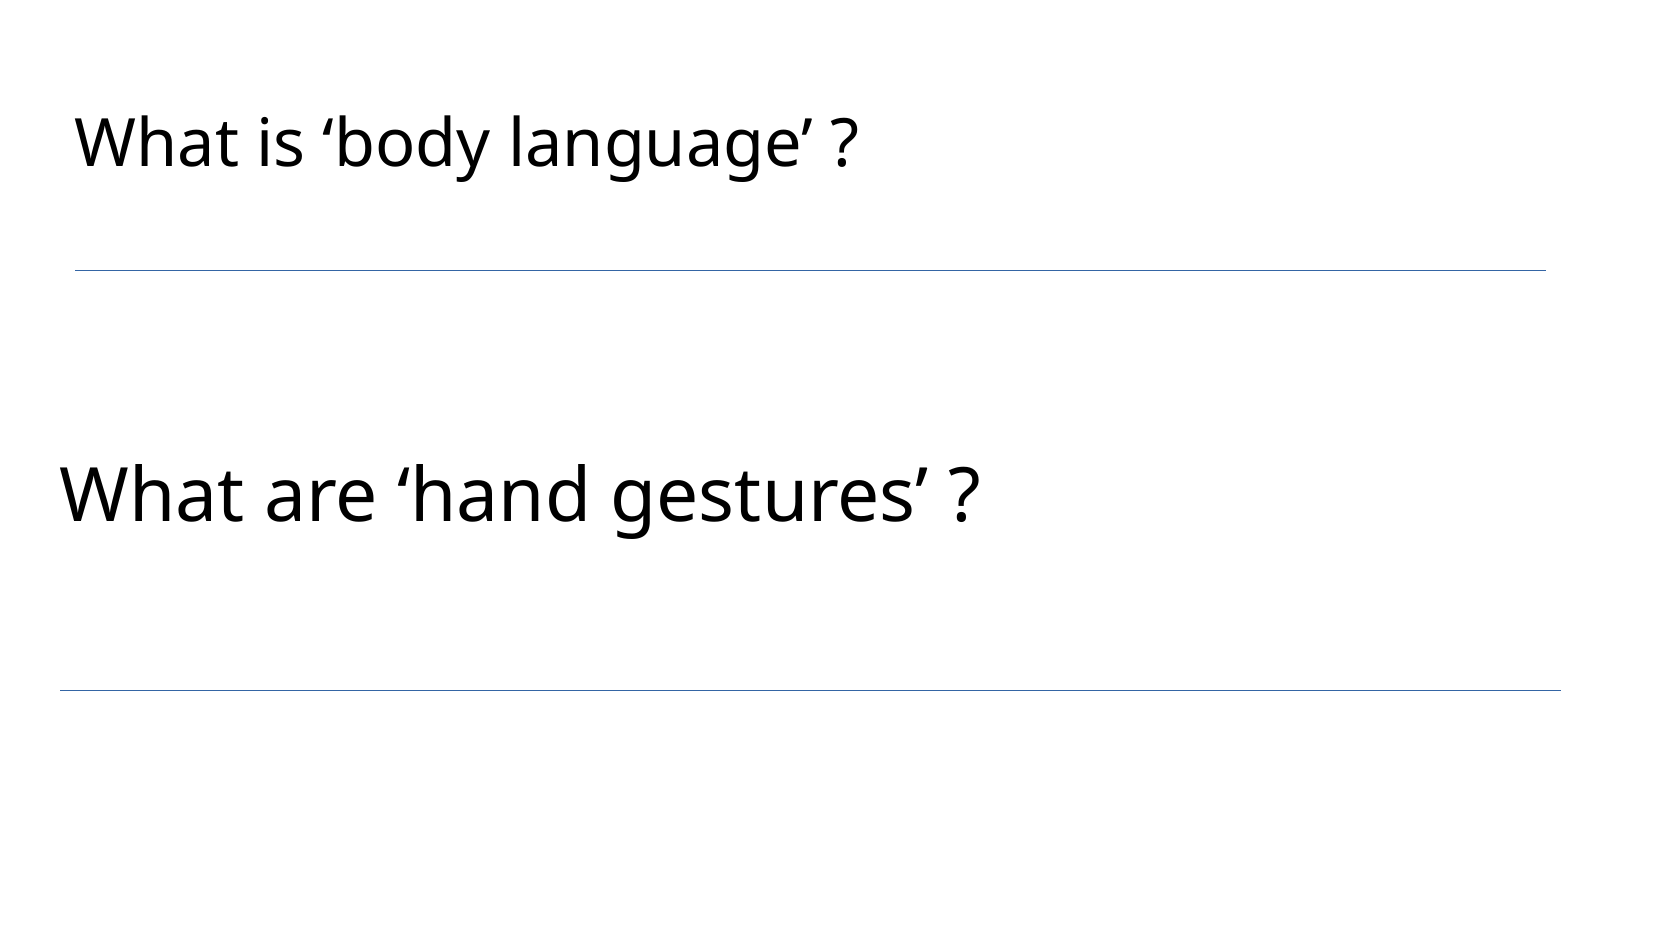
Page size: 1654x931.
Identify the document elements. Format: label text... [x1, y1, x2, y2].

text_box What is ‘body language’ ? [60, 87, 909, 211]
text_box What are ‘hand gestures’ ? [45, 434, 1089, 571]
